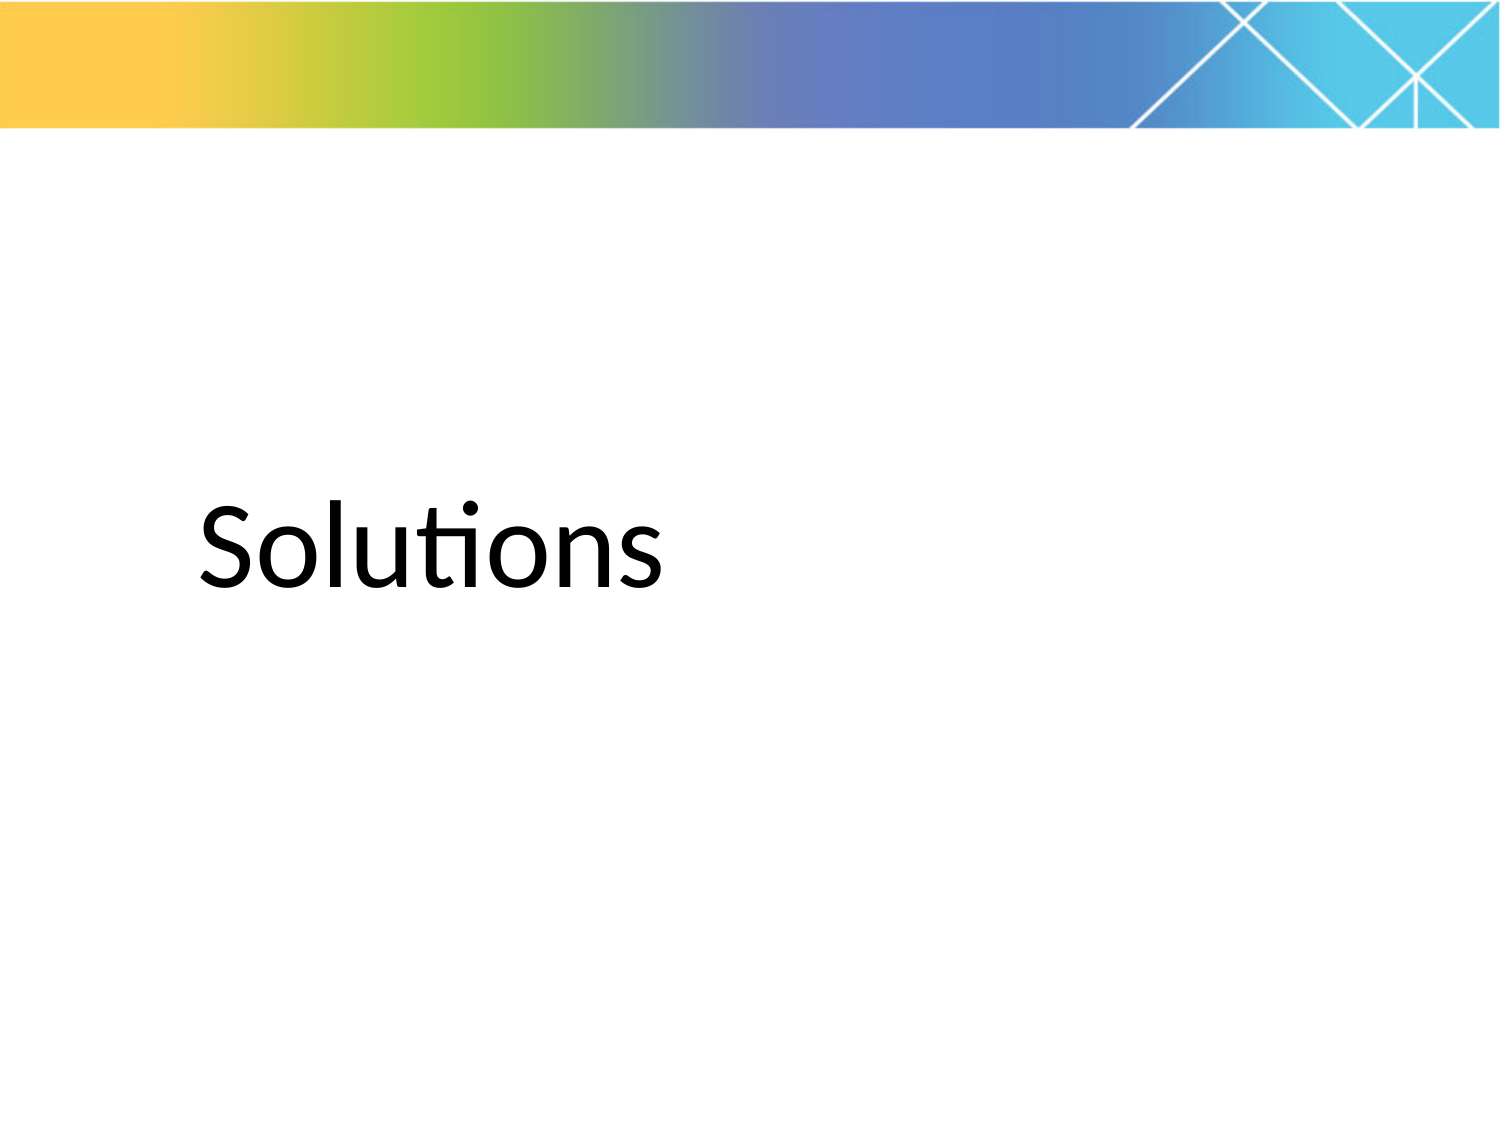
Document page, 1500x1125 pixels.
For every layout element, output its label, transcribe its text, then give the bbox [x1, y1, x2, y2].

list Solutions [70, 152, 1421, 915]
